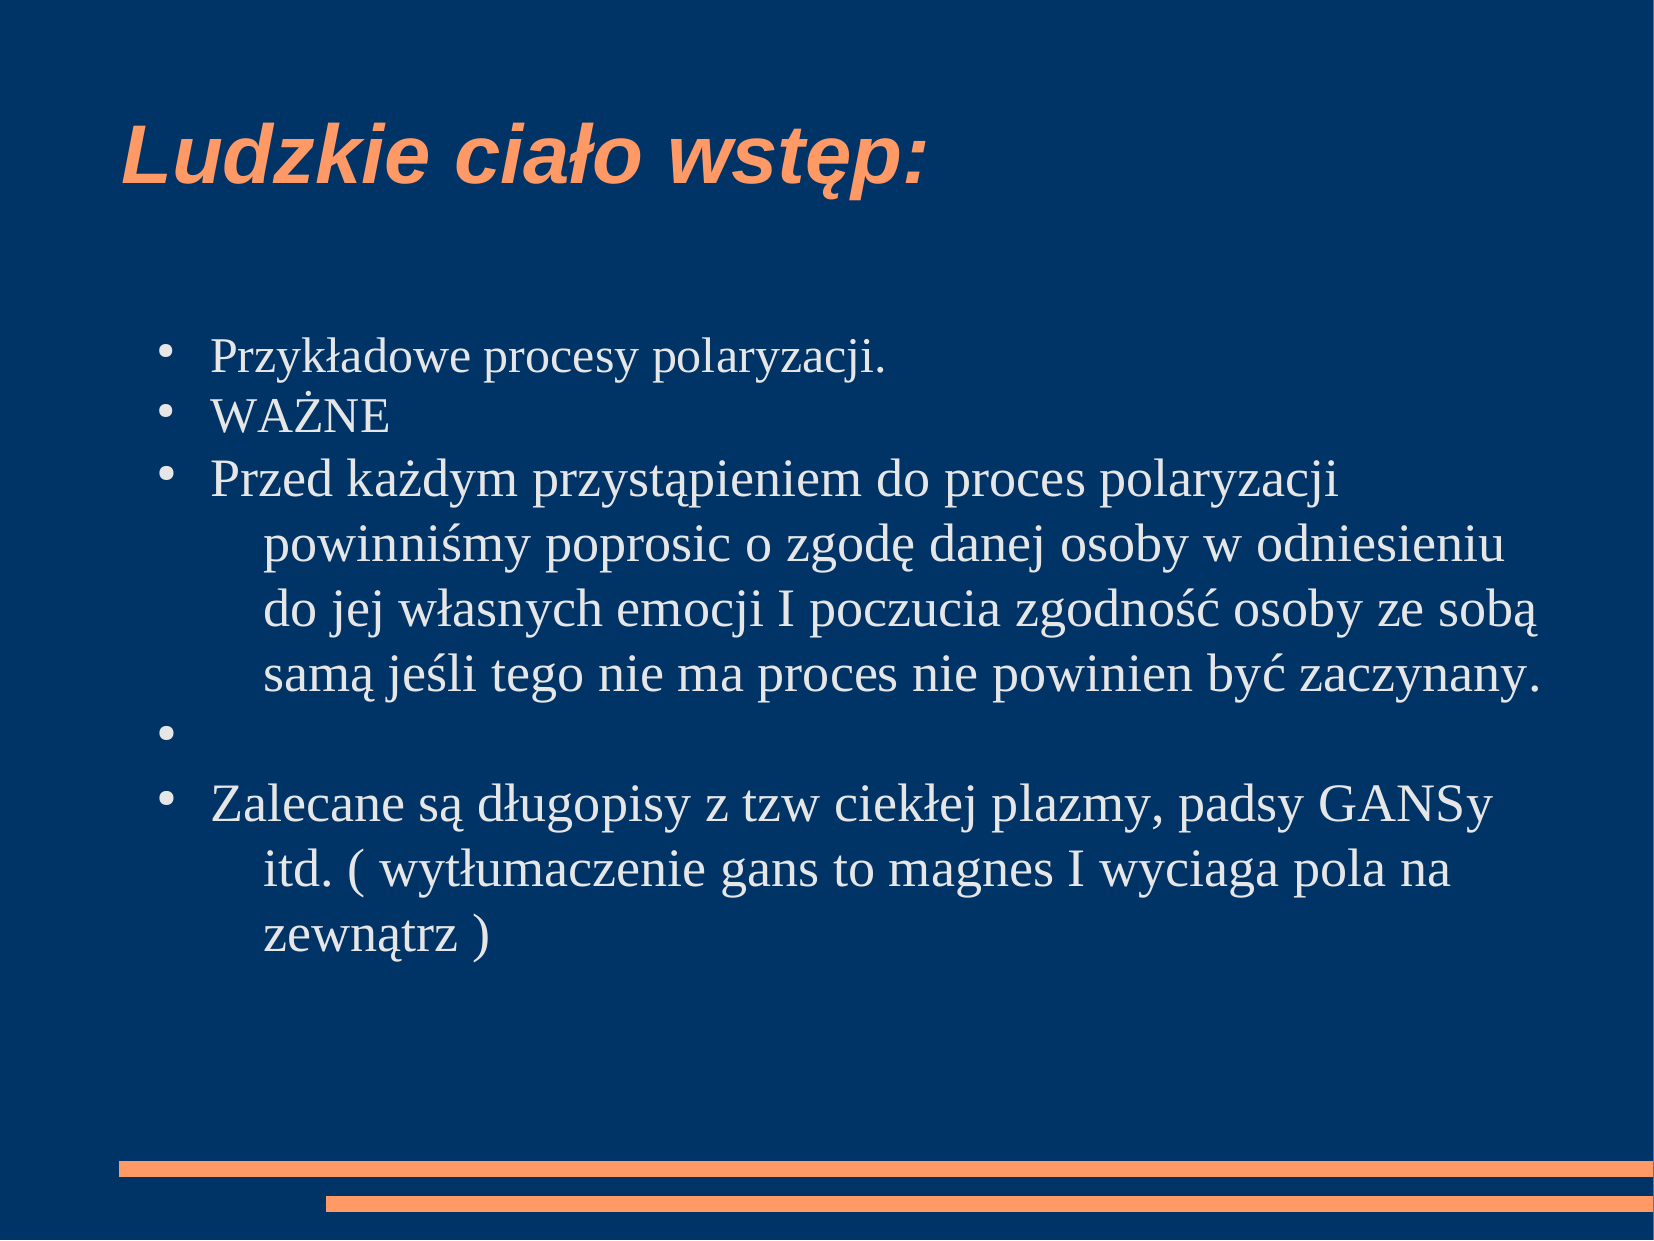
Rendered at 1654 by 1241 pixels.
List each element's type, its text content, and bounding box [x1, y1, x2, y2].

title Ludzkie ciało wstęp: [121, 46, 1534, 254]
list Przykładowe procesy polaryzacji. WAŻNE Przed każdym przystąpieniem do proces polaryzacji powinniśmy poprosic o zgodę danej osoby w odniesieniu do jej własnych emocji I poczucia zgodność osoby ze sobą samą jeśli tego nie ma proces nie powinien być zaczynany. Zalecane są długopisy z tzw ciekłej plazmy, padsy GANSy itd. ( wytłumaczenie gans to magnes I wyciaga pola na zewnątrz ) [121, 322, 1561, 1132]
